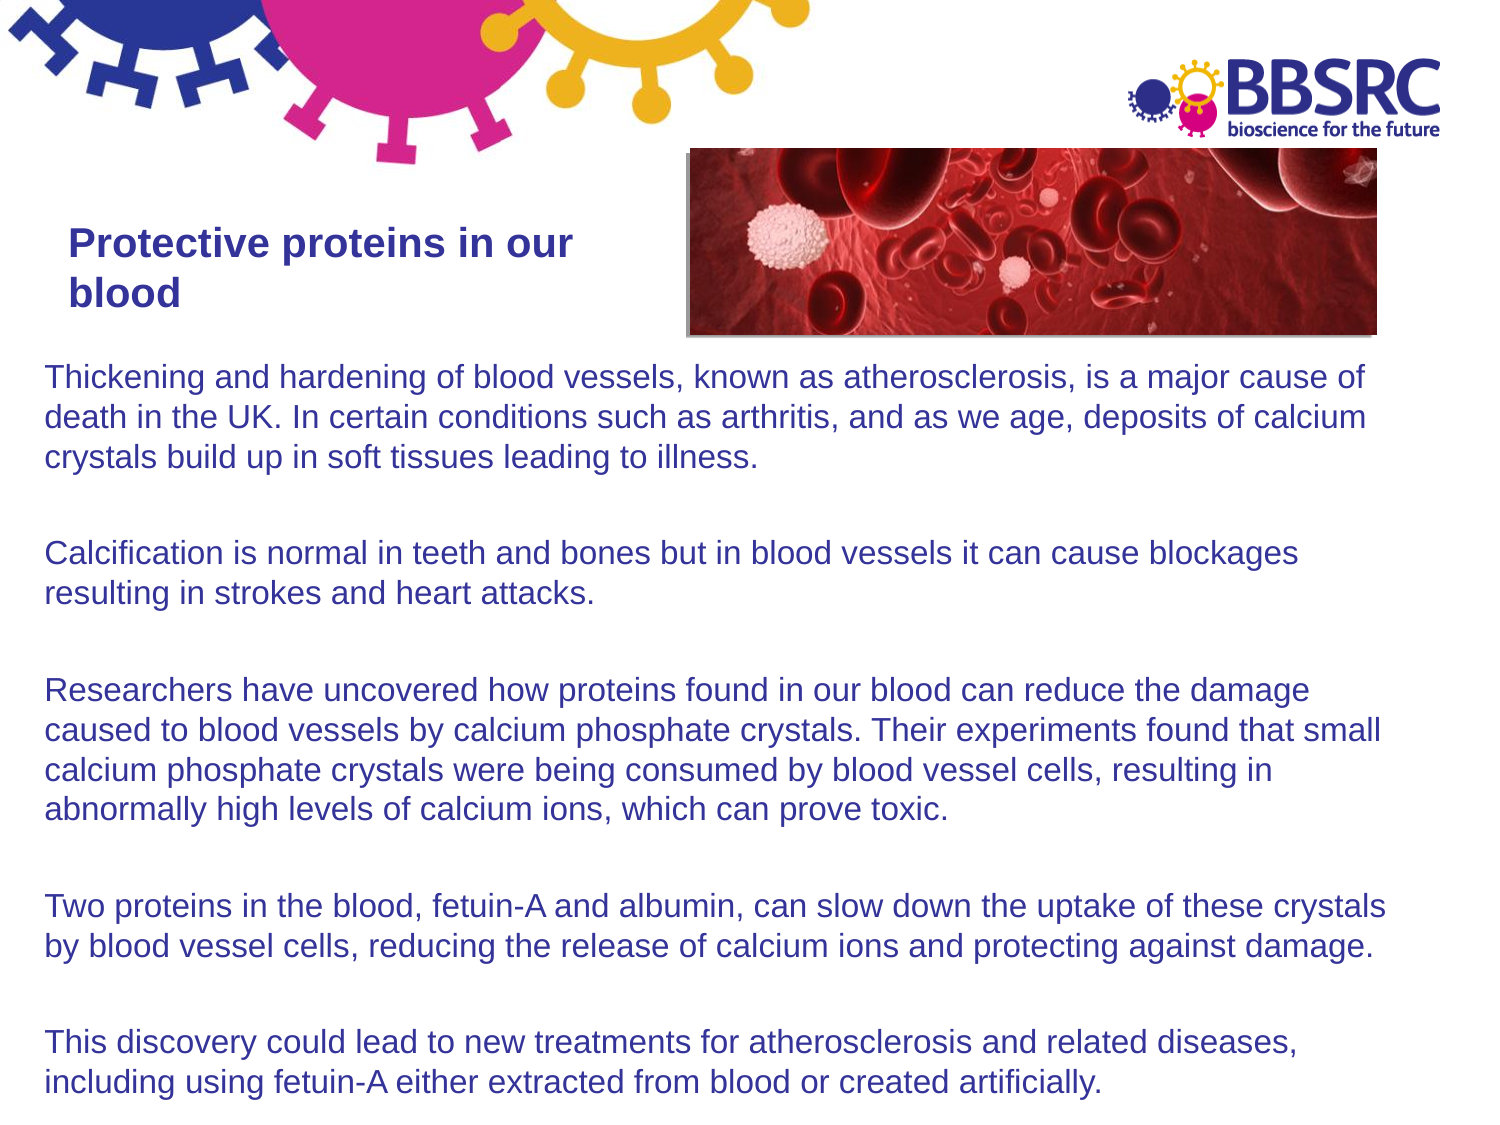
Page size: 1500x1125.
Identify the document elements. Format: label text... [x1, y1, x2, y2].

list Thickening and hardening of blood vessels, known as atherosclerosis, is a major cause of death in the UK. In certain conditions such as arthritis, and as we age, deposits of calcium crystals build up in soft tissues leading to illness. Calcification is normal in teeth and bones but in blood vessels it can cause blockages resulting in strokes and heart attacks. Researchers have uncovered how proteins found in our blood can reduce the damage caused to blood vessels by calcium phosphate crystals. Their experiments found that small calcium phosphate crystals were being consumed by blood vessel cells, resulting in abnormally high levels of calcium ions, which can prove toxic. Two proteins in the blood, fetuin-A and albumin, can slow down the uptake of these crystals by blood vessel cells, reducing the release of calcium ions and protecting against damage. This discovery could lead to new treatments for atherosclerosis and related diseases, including using fetuin-A either extracted from blood or created artificially. [29, 348, 1436, 1118]
title Protective proteins in our blood [53, 208, 634, 303]
picture [690, 149, 1377, 335]
